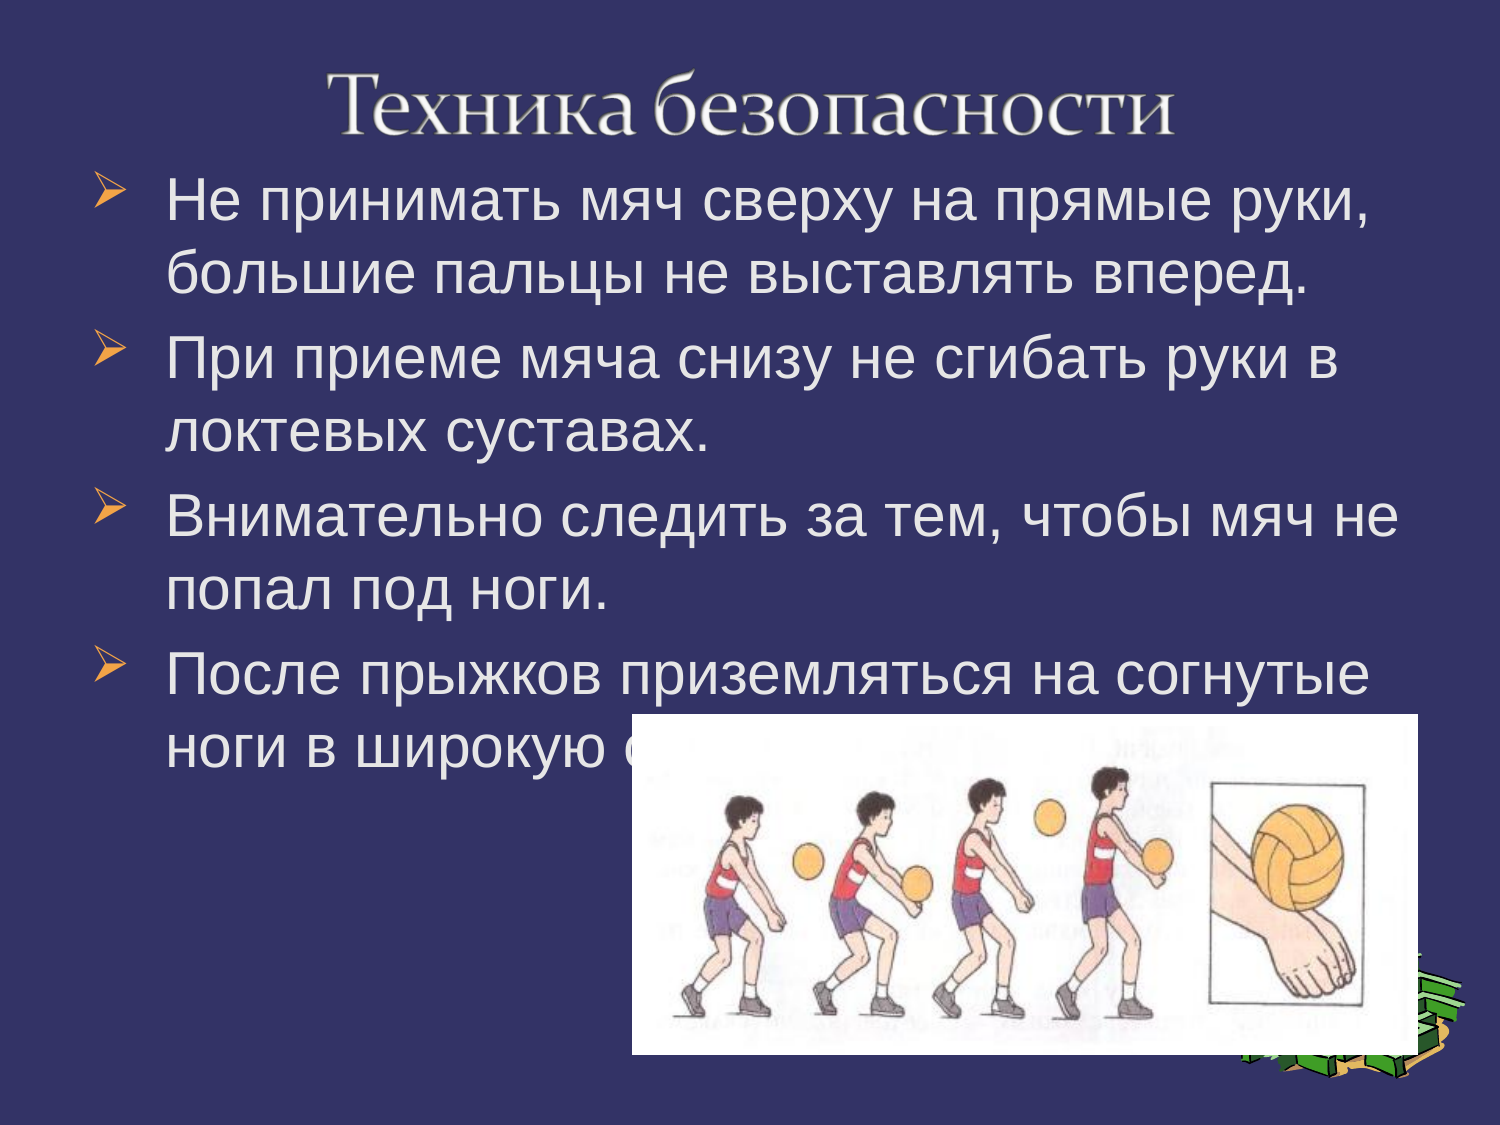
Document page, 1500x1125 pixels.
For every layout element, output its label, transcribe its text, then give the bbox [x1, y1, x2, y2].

text_box [73, 23, 1427, 166]
picture [632, 714, 1418, 1055]
list Не принимать мяч сверху на прямые руки, большие пальцы не выставлять вперед. При приеме мяча снизу не сгибать руки в локтевых суставах. Внимательно следить за тем, чтобы мяч не попал под ноги. После прыжков приземляться на согнутые ноги в широкую стойку. [75, 166, 1426, 873]
